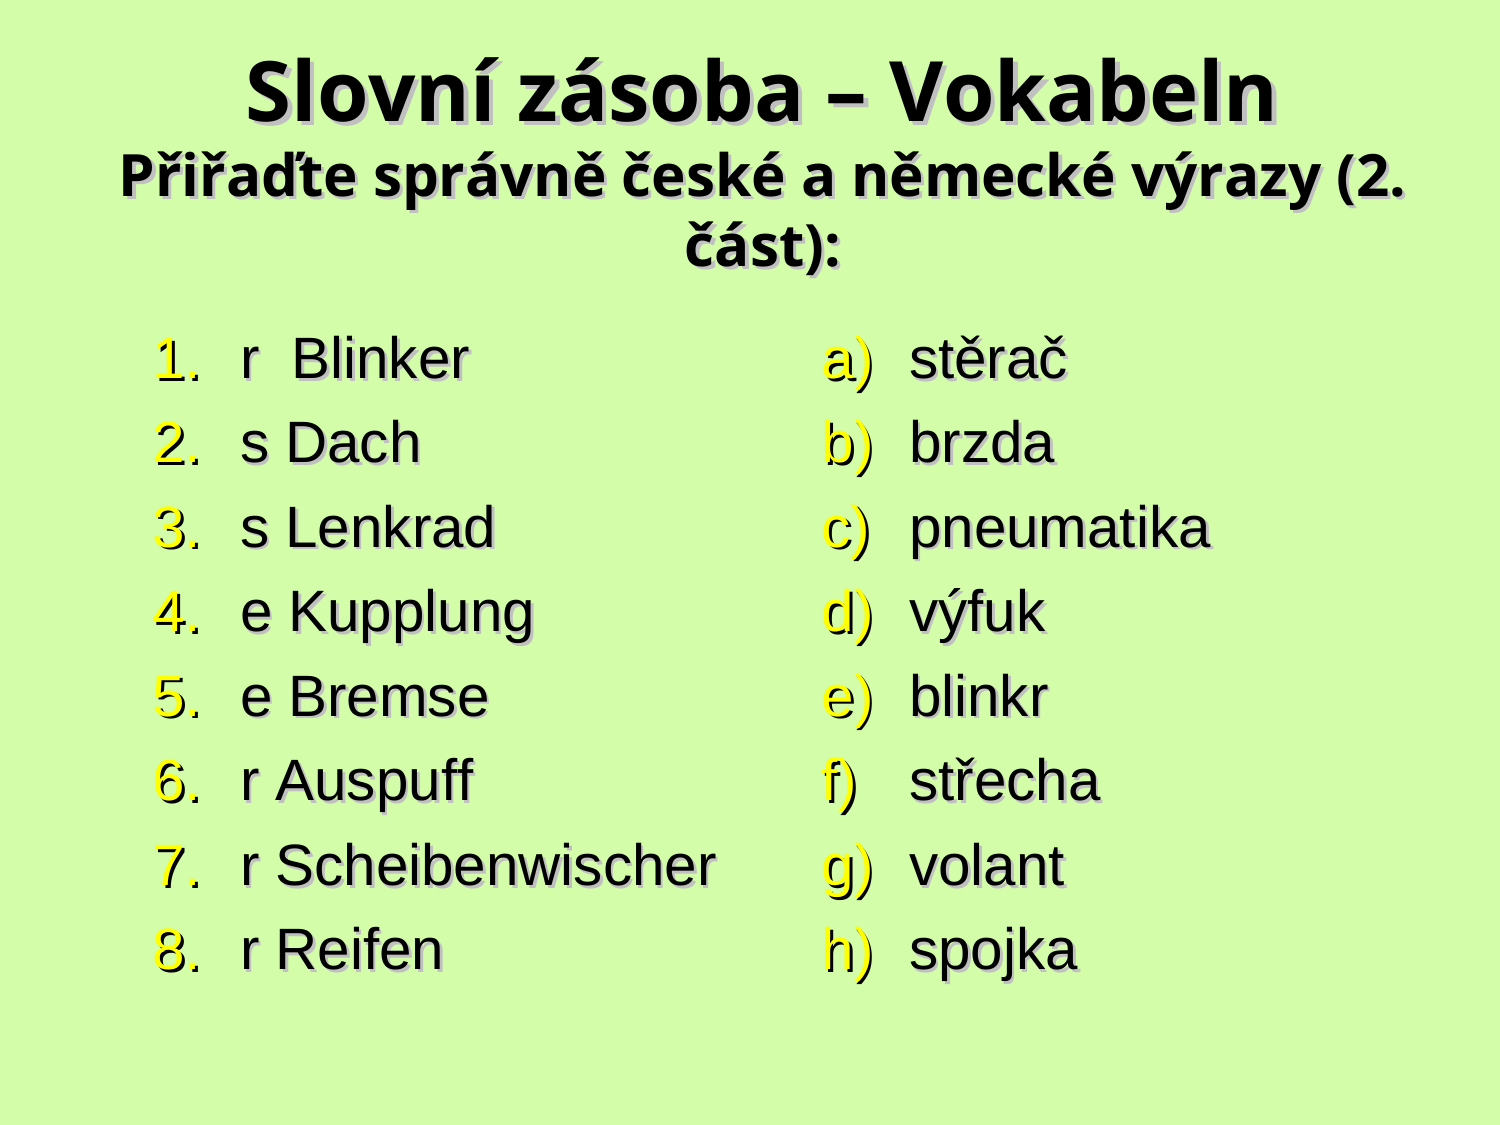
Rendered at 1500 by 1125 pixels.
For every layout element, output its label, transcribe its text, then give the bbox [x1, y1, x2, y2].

title Slovní zásoba – Vokabeln Přiřaďte správně české a německé výrazy (2. část): [75, 30, 1451, 286]
list stěrač brzda pneumatika výfuk blinkr střecha volant spojka [806, 312, 1452, 1000]
list r Blinker s Dach s Lenkrad e Kupplung e Bremse r Auspuff r Scheibenwischer r Reifen [137, 312, 782, 1000]
